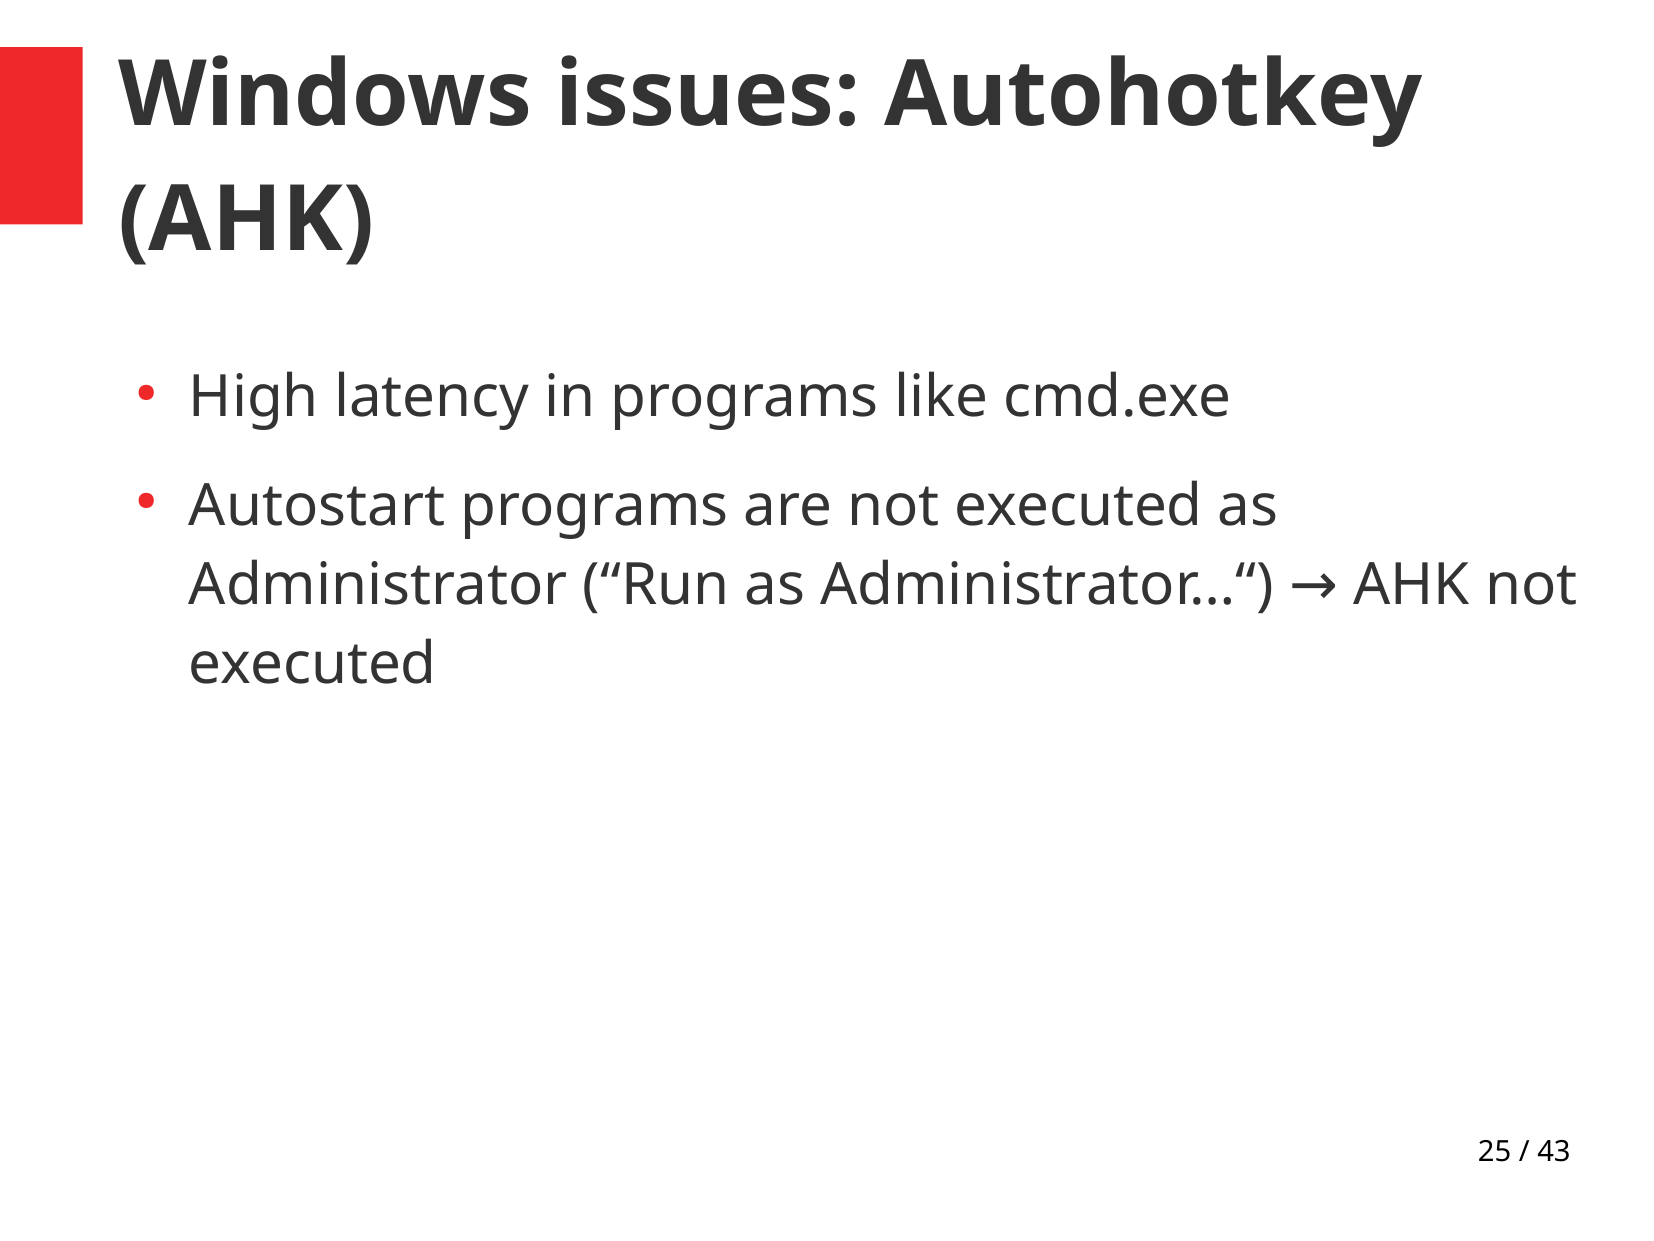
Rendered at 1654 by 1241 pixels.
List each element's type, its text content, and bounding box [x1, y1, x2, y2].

list High latency in programs like cmd.exe Autostart programs are not executed as Administrator (“Run as Administrator…“) → AHK not executed [118, 354, 1621, 1074]
title Windows issues: Autohotkey (AHK) [118, 49, 1571, 257]
